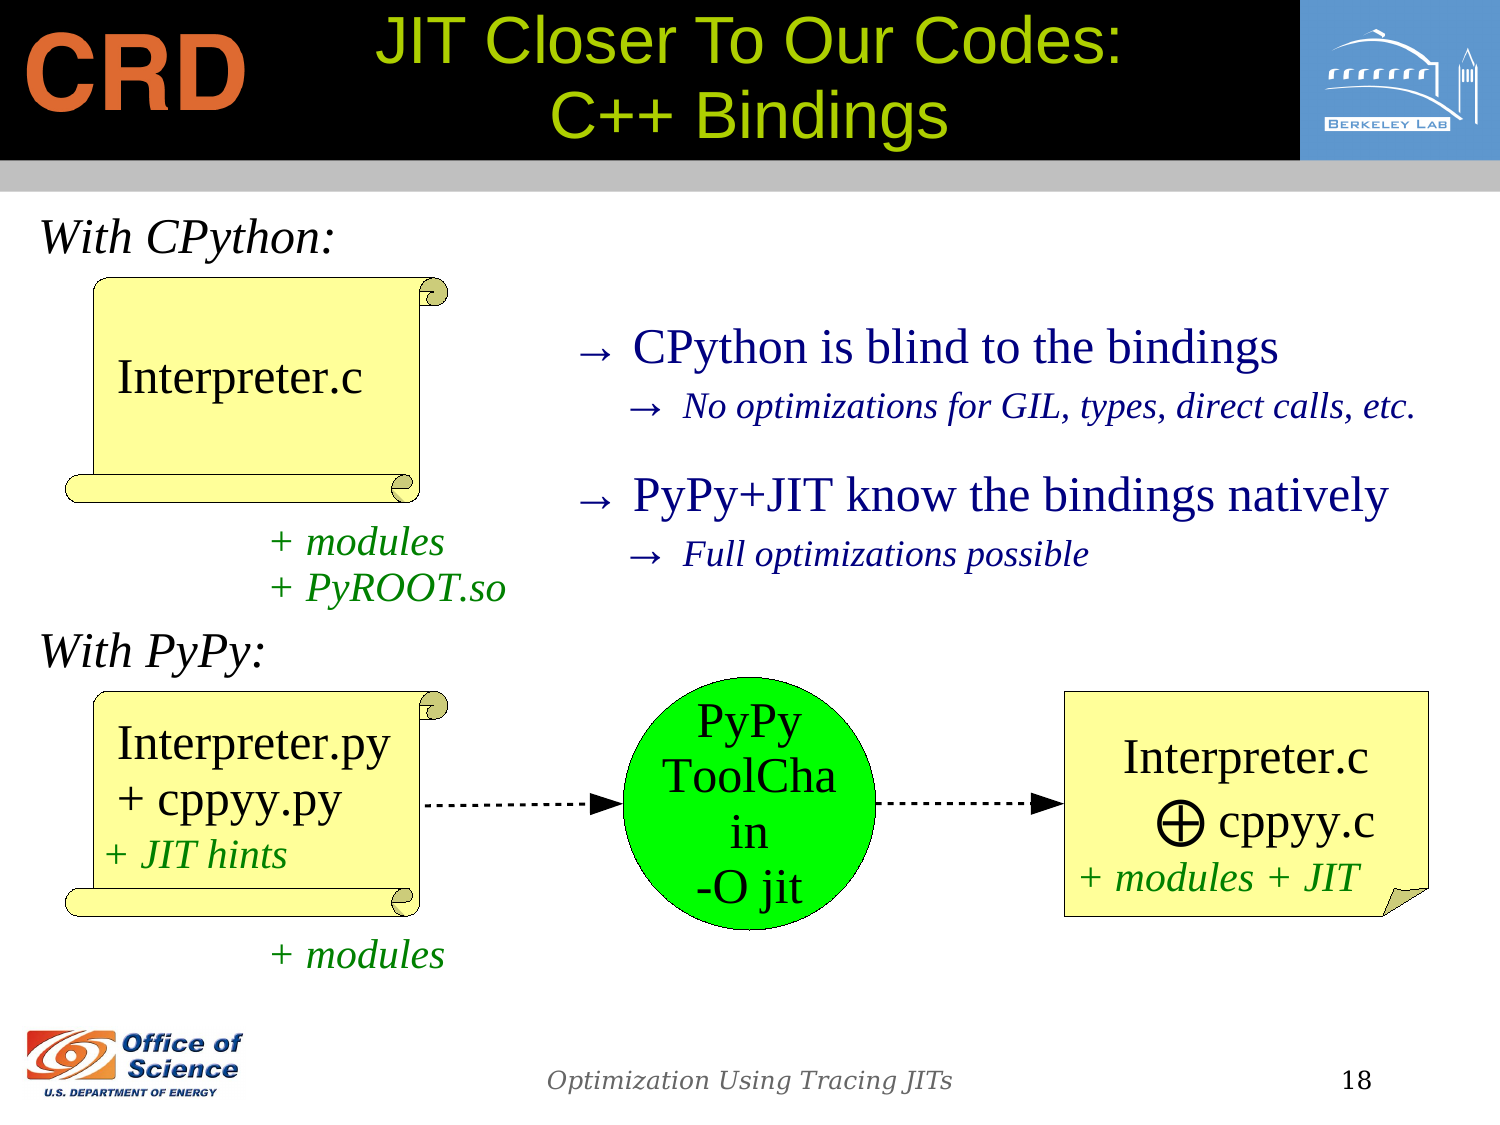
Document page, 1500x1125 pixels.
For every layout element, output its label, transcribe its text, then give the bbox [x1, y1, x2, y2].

text_box + modules [267, 931, 490, 980]
text_box [65, 277, 448, 503]
title JIT Closer To Our Codes: C++ Bindings [306, 0, 1194, 172]
picture [1300, 0, 1500, 160]
text_box + modules + JIT [1076, 854, 1400, 903]
text_box + modules + PyROOT.so [267, 517, 534, 615]
text_box With CPython: [38, 209, 397, 267]
text_box With PyPy: [38, 622, 397, 681]
text_box Interpreter.c [116, 348, 394, 407]
picture [22, 1026, 246, 1100]
text_box Interpreter.c ⨁ cppyy.c [1064, 691, 1429, 917]
picture [0, 0, 266, 149]
text_box + JIT hints [101, 830, 324, 880]
text_box Interpreter.py + cppyy.py [116, 715, 394, 831]
text_box PyPy ToolChain -O jit [623, 677, 876, 931]
text_box [65, 691, 448, 917]
text_box → CPython is blind to the bindings → No optimizations for GIL, types, direct calls, etc. → PyPy+JIT know the bindings natively → Full optimizations possible [570, 319, 1468, 588]
